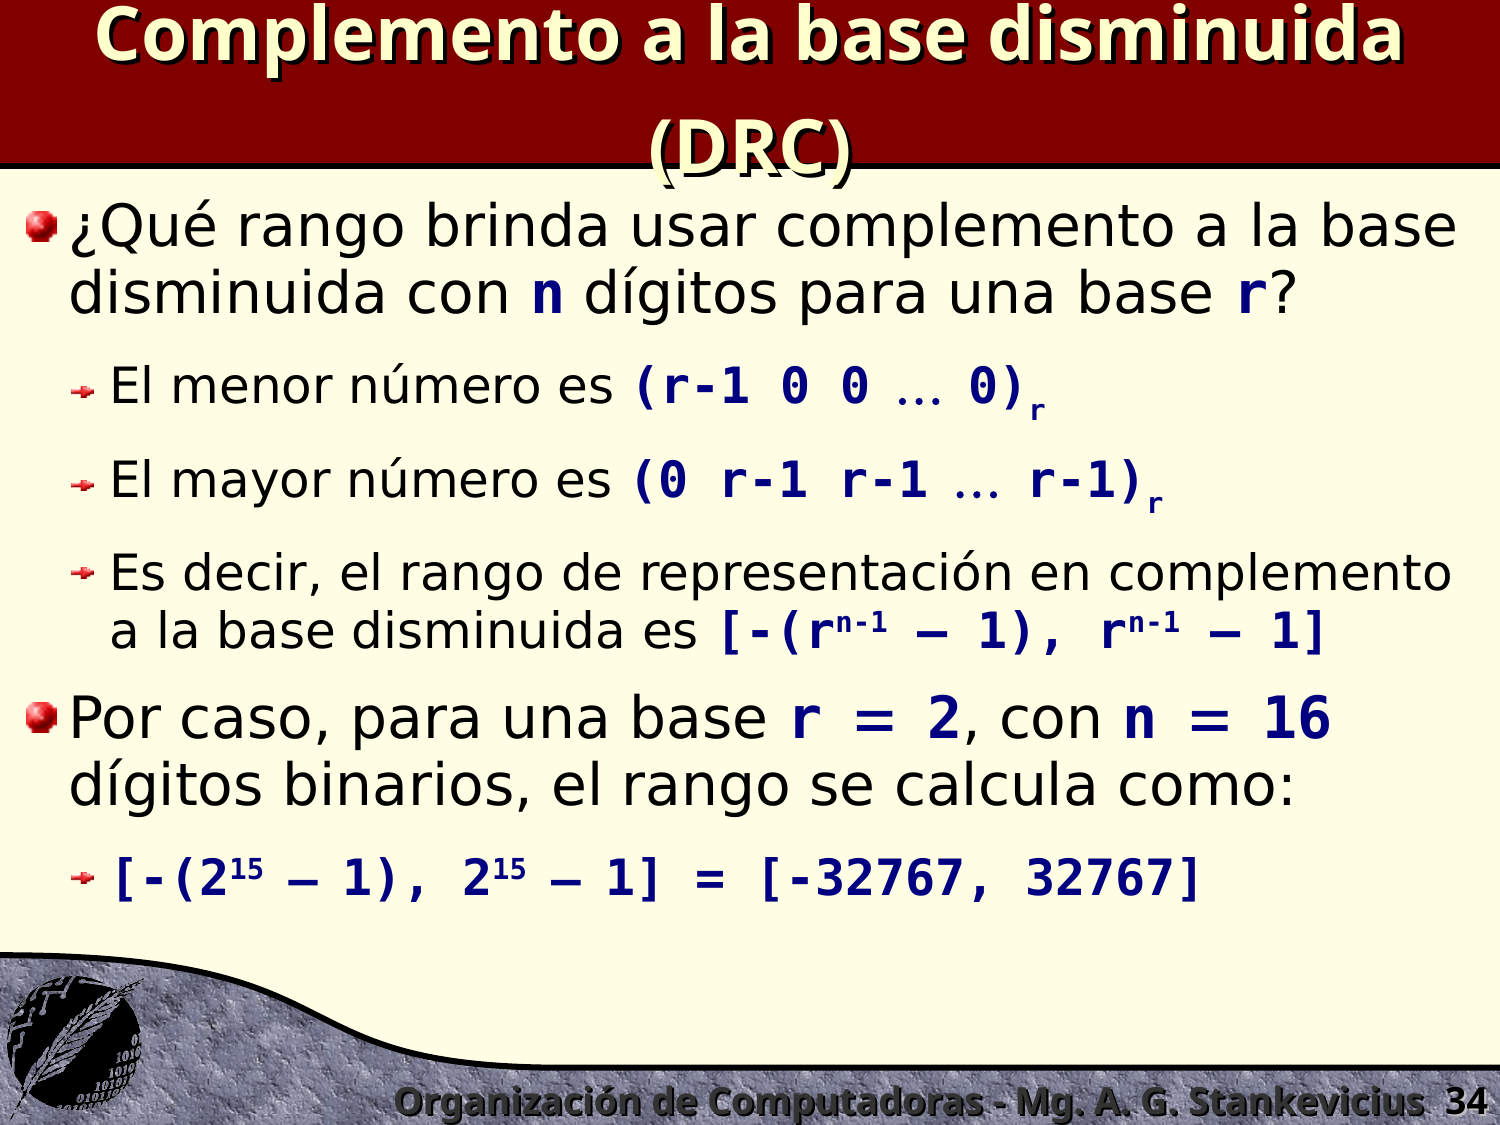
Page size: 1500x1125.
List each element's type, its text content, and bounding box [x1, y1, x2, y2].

picture [1058, 1100, 1065, 1110]
list ¿Qué rango brinda usar complemento a la base disminuida con n dígitos para una base r? El menor número es (r-1 0 0 … 0)r El mayor número es (0 r-1 r-1 … r-1)r Es decir, el rango de representación en complemento a la base disminuida es [-(rn-1 – 1), rn-1 – 1] Por caso, para una base r = 2, con n = 16 dígitos binarios, el rango se calcula como: [-(215 – 1), 215 – 1] = [-32767, 32767] [11, 192, 1486, 935]
picture [802, 1100, 806, 1110]
picture [0, 959, 1500, 1125]
picture [448, 1100, 455, 1110]
title Complemento a la base disminuida (DRC) [15, 15, 1485, 150]
